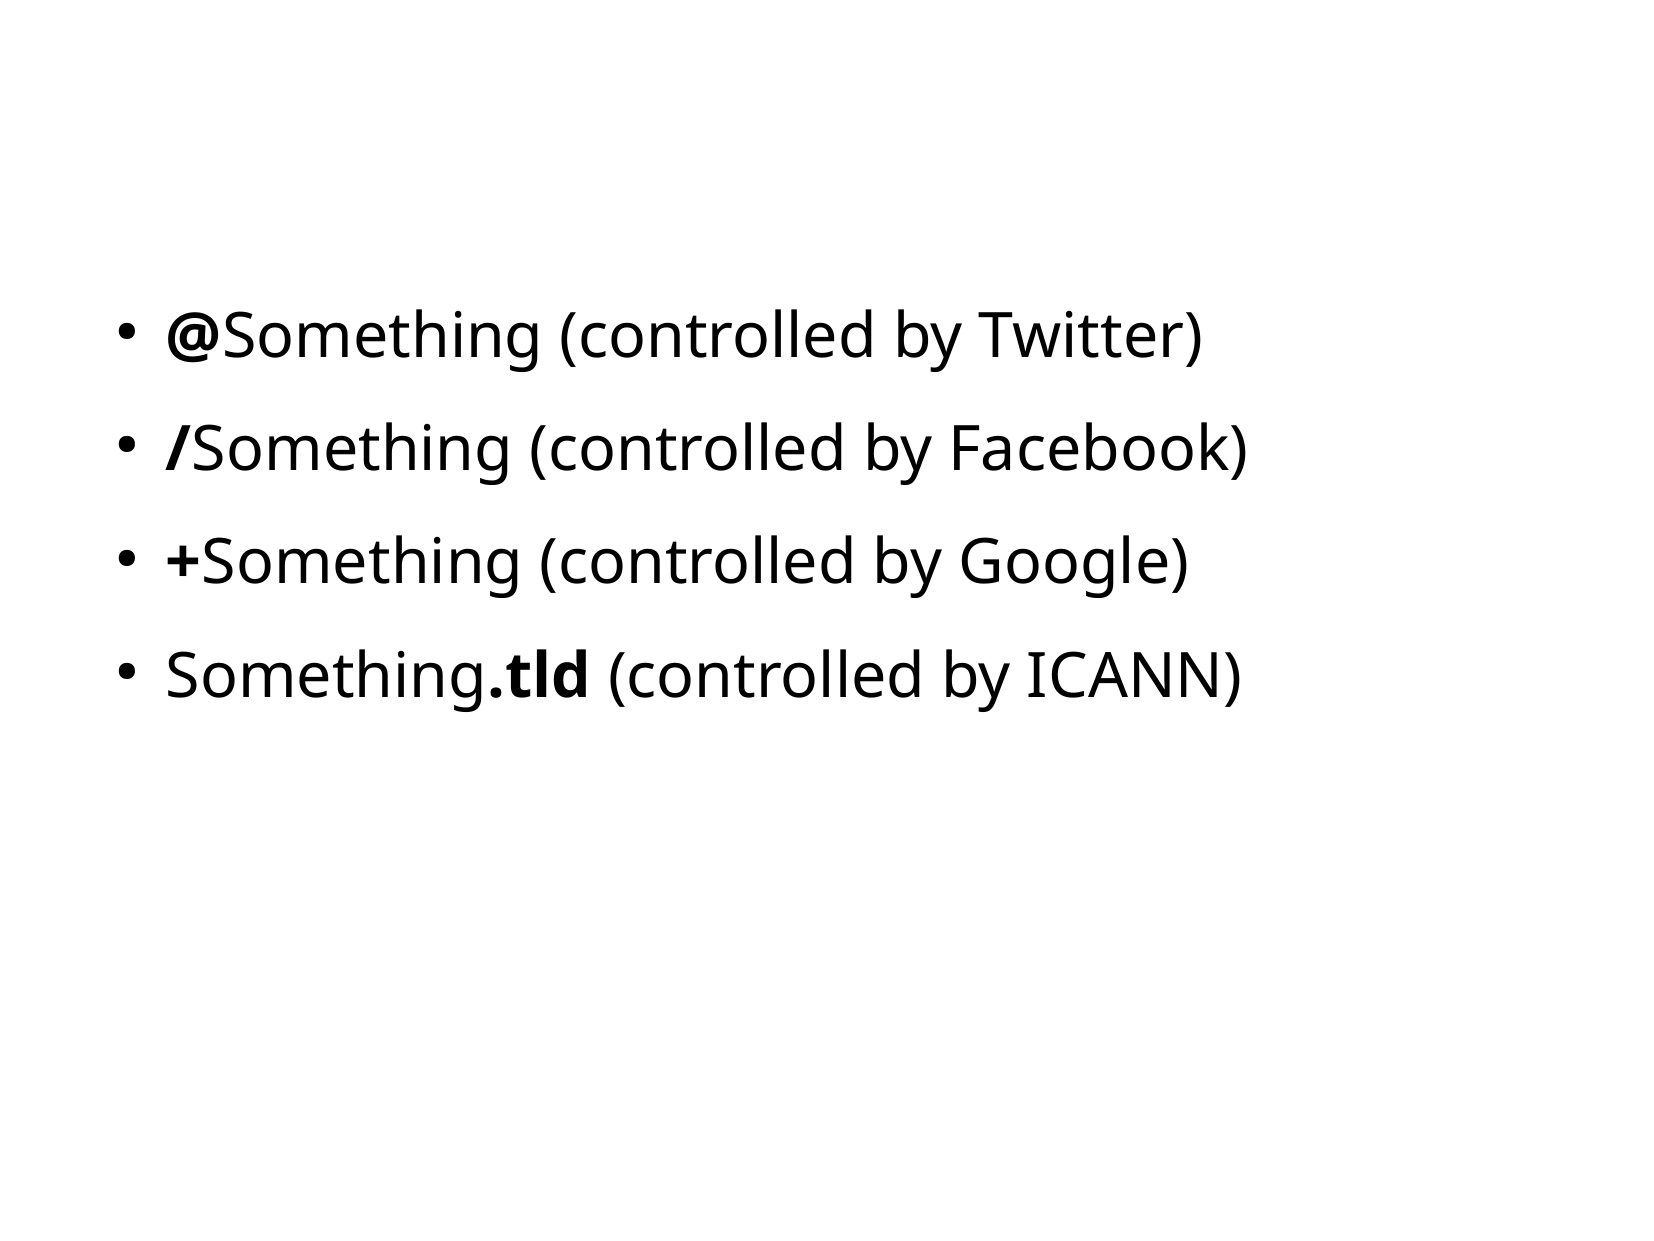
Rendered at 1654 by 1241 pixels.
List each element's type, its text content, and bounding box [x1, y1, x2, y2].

list @Something (controlled by Twitter) /Something (controlled by Facebook) +Something (controlled by Google) Something.tld (controlled by ICANN) [99, 290, 1555, 717]
